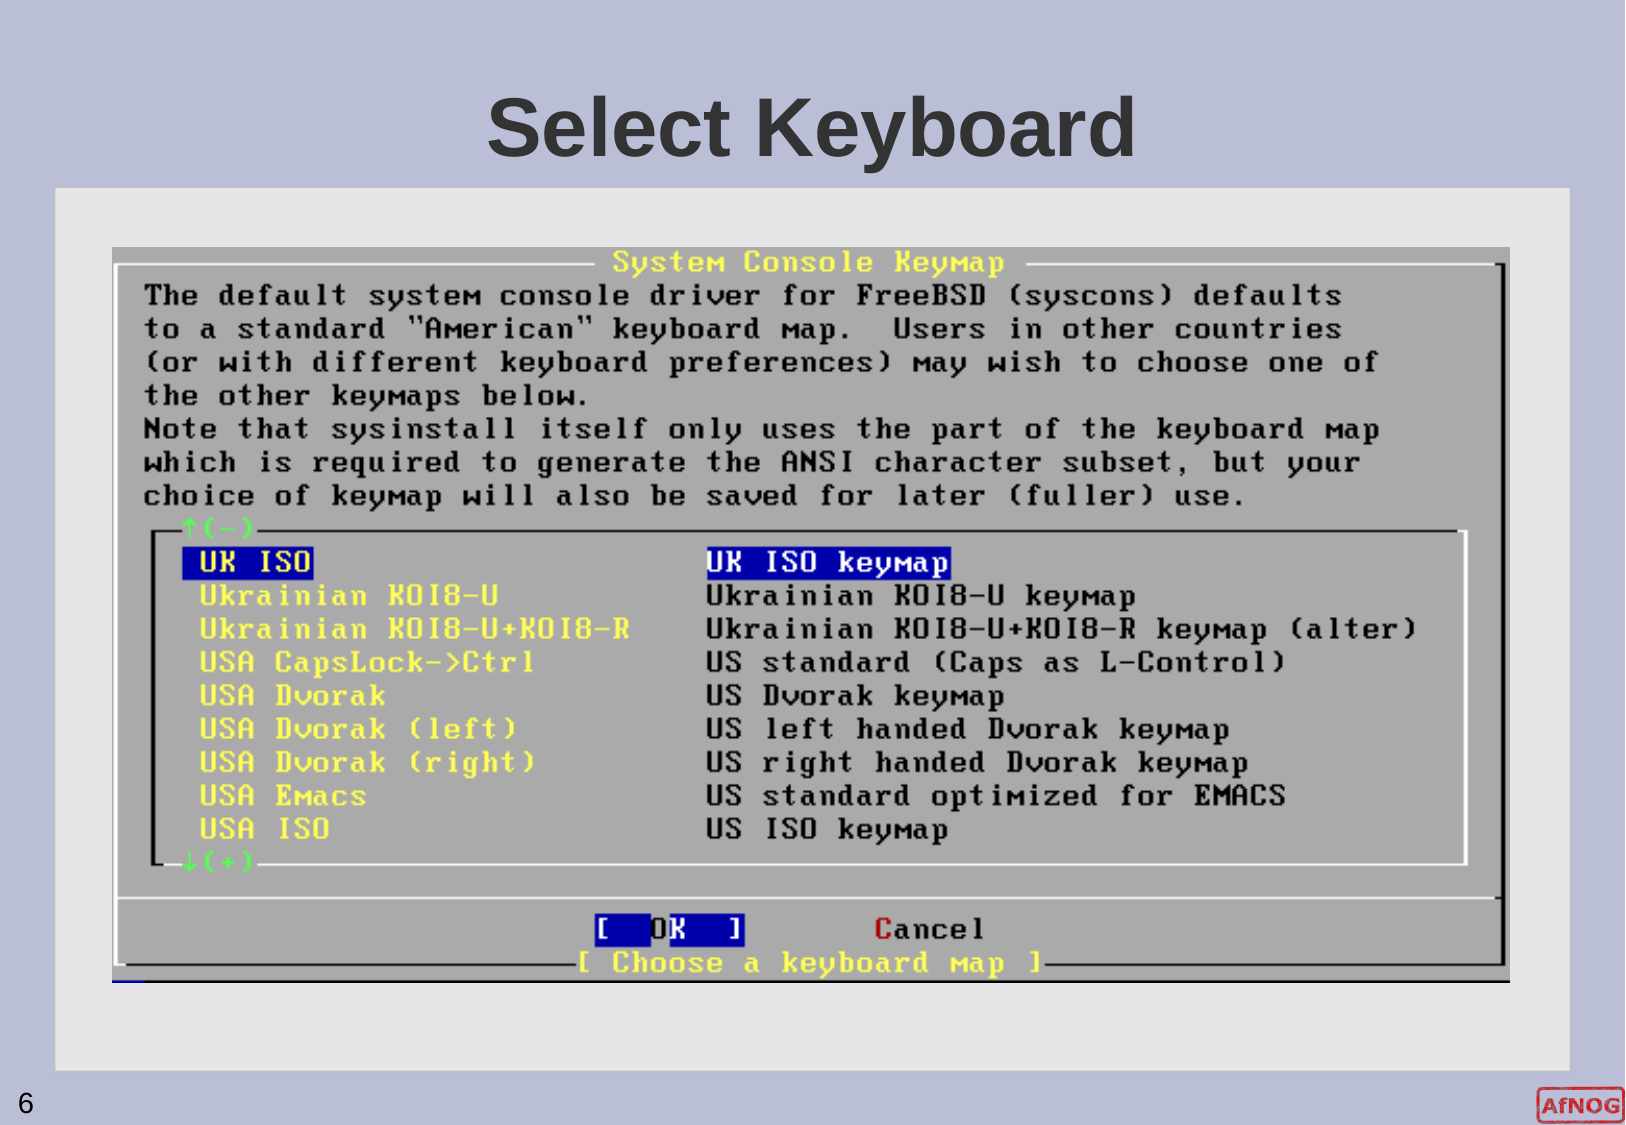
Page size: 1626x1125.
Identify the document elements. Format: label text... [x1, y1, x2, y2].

title Select Keyboard [54, 44, 1571, 215]
picture [112, 247, 1510, 983]
list [82, 214, 1560, 1045]
picture [1535, 1085, 1626, 1125]
